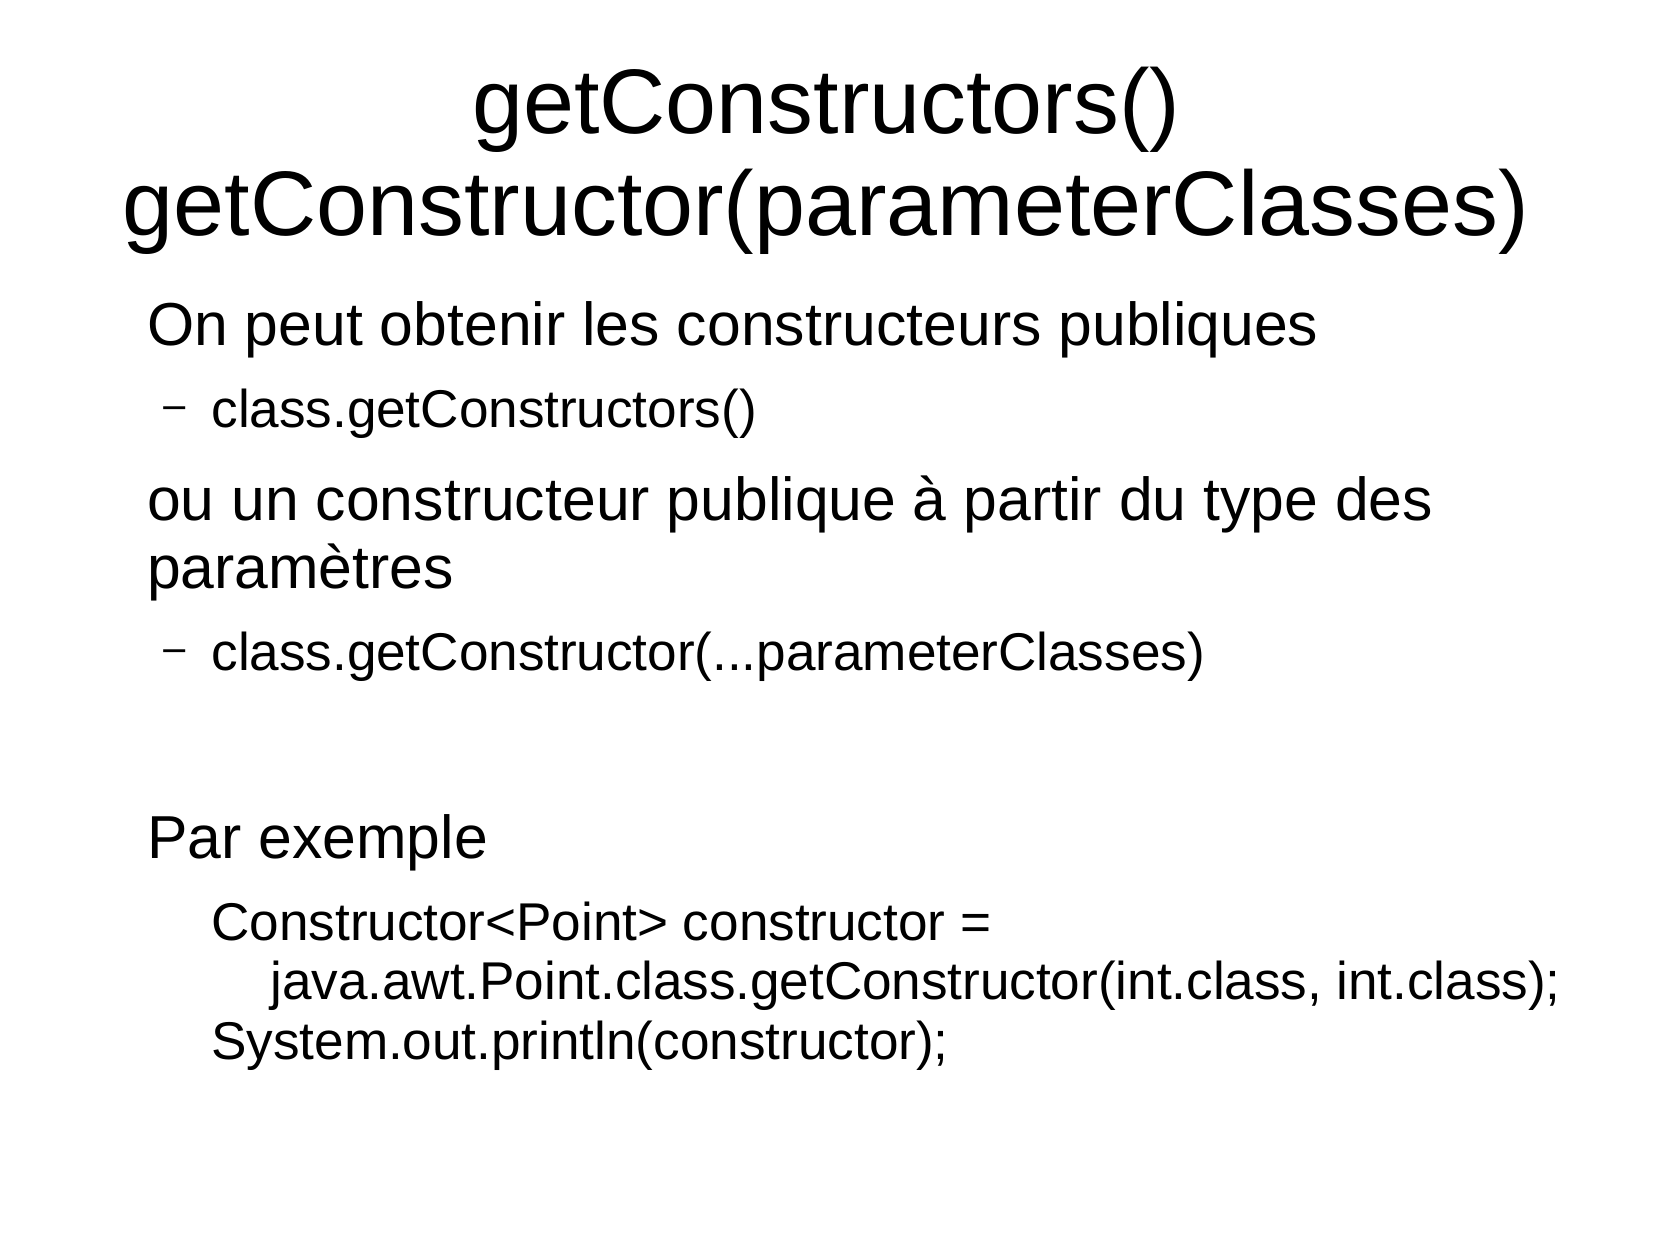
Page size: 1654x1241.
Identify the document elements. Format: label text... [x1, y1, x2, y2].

title getConstructors() getConstructor(parameterClasses) [82, 49, 1571, 257]
list On peut obtenir les constructeurs publiques class.getConstructors() ou un constructeur publique à partir du type des paramètres class.getConstructor(...parameterClasses) Par exemple Constructor<Point> constructor = java.awt.Point.class.getConstructor(int.class, int.class); System.out.println(constructor); [82, 290, 1571, 1081]
